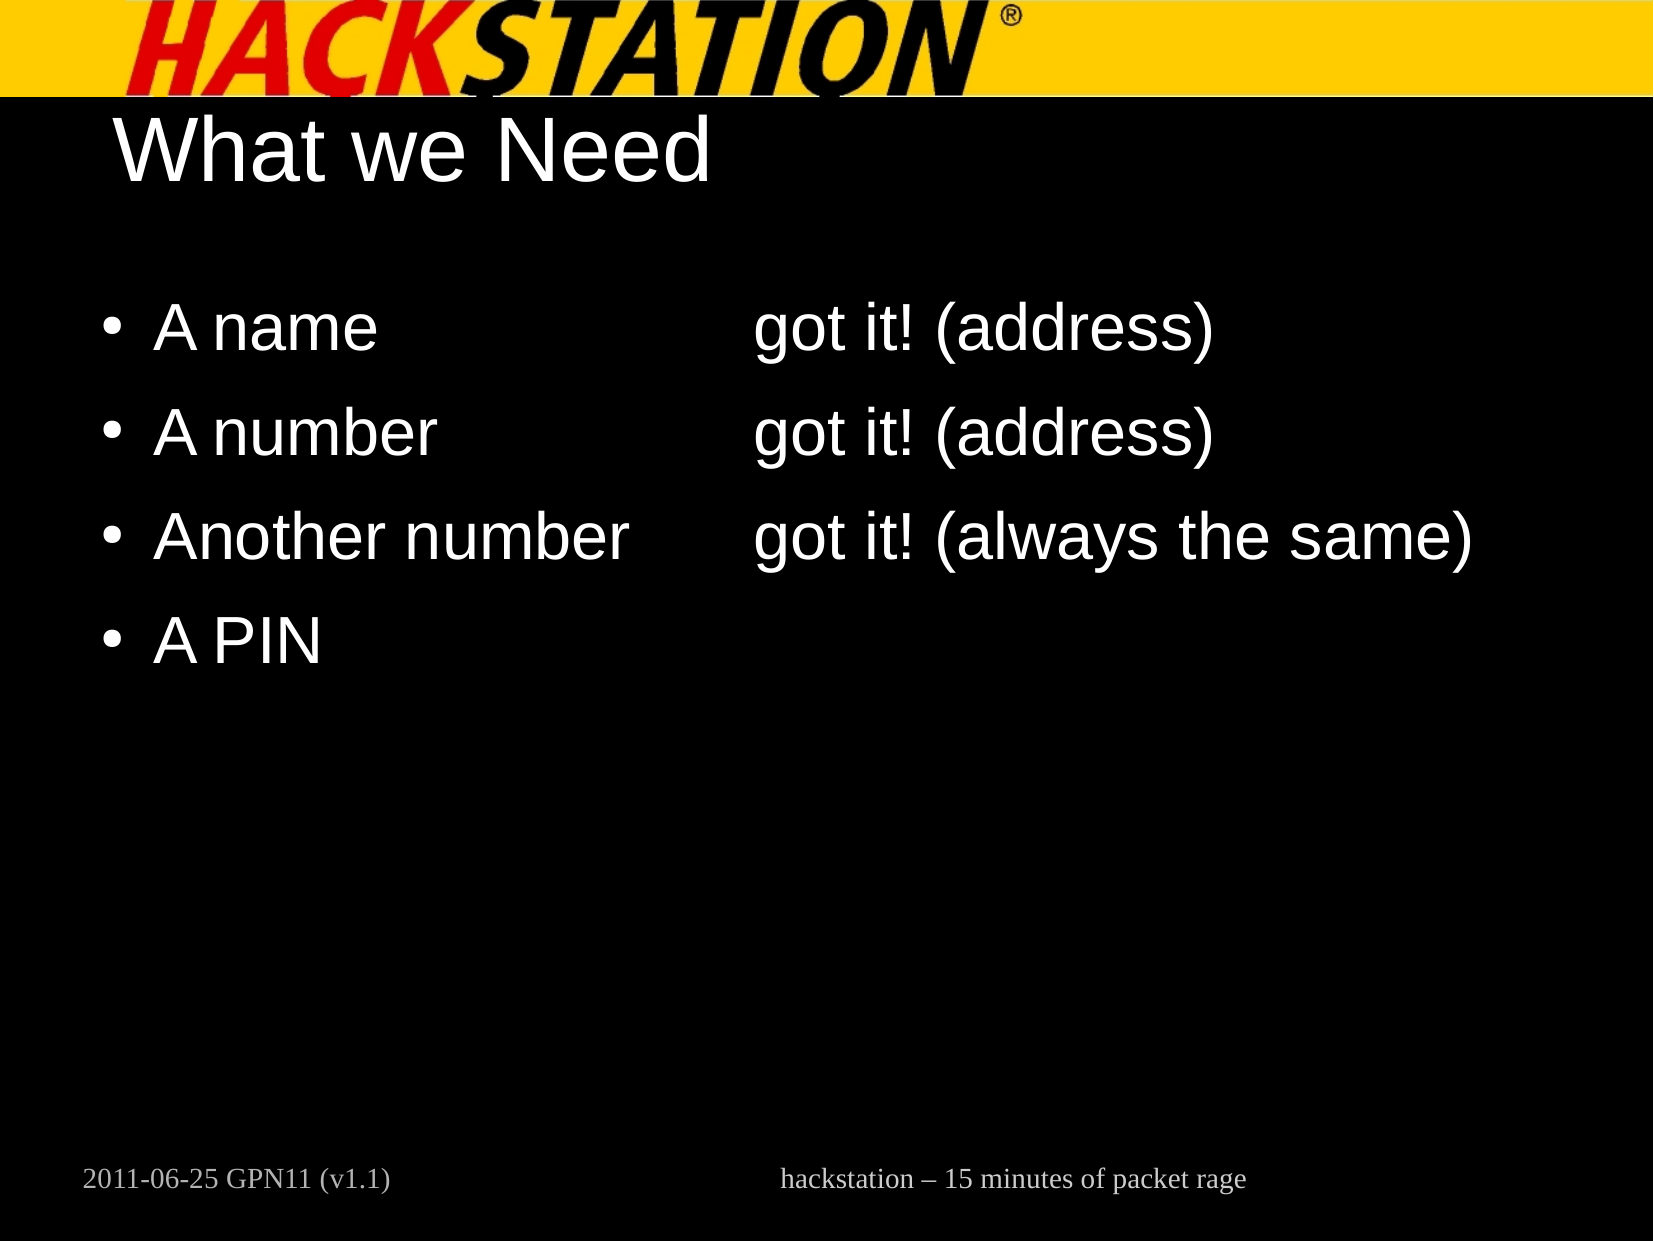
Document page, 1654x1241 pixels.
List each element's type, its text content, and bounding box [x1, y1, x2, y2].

picture [0, 0, 1653, 97]
list A name got it! (address) A number got it! (address) Another number got it! (always the same) A PIN [82, 290, 1571, 1109]
title What we Need [112, 75, 1571, 226]
